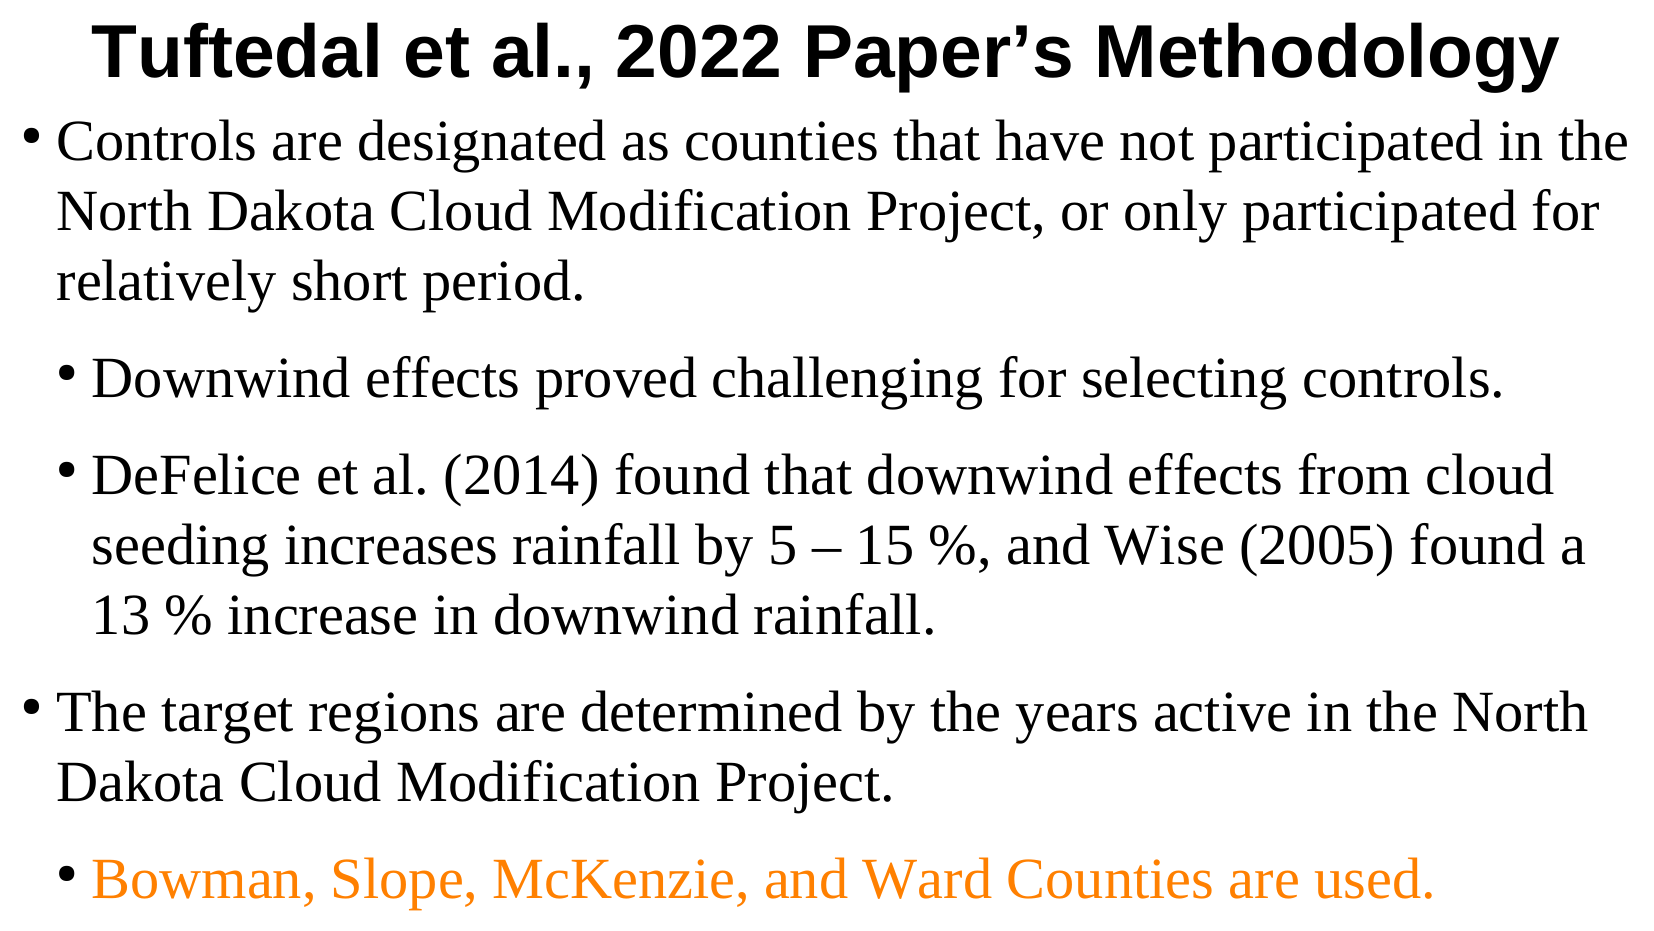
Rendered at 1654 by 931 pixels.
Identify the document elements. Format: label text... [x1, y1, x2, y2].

text_box Controls are designated as counties that have not participated in the North Dakota Cloud Modification Project, or only participated for relatively short period. Downwind effects proved challenging for selecting controls. DeFelice et al. (2014) found that downwind effects from cloud seeding increases rainfall by 5 – 15 %, and Wise (2005) found a 13 % increase in downwind rainfall. The target regions are determined by the years active in the North Dakota Cloud Modification Project. Bowman, Slope, McKenzie, and Ward Counties are used. [6, 94, 1651, 918]
title Tuftedal et al., 2022 Paper’s Methodology [0, 0, 1654, 106]
